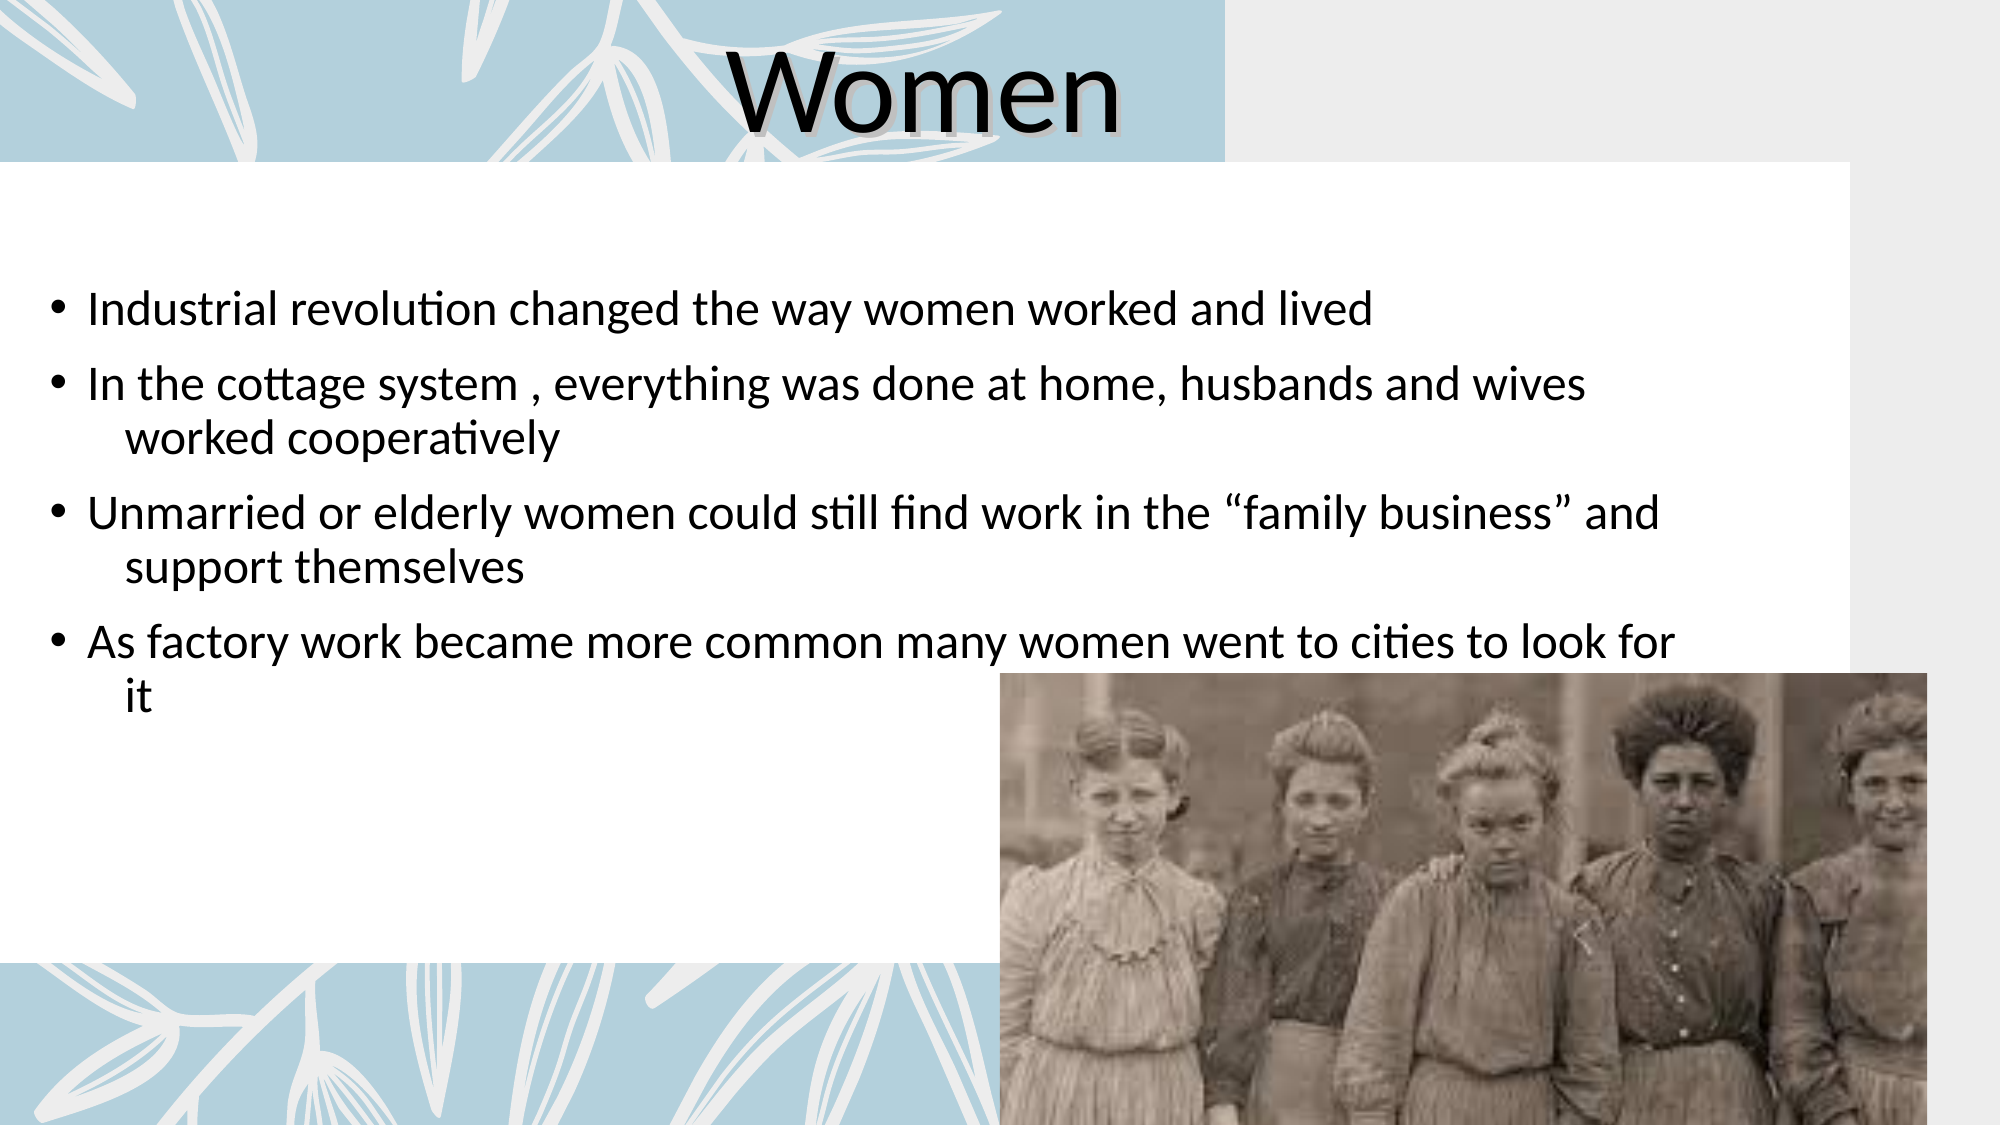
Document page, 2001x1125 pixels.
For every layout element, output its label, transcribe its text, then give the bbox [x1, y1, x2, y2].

picture [999, 673, 1928, 1125]
text_box [0, 0, 2000, 1125]
list Industrial revolution changed the way women worked and lived In the cottage system , everything was done at home, husbands and wives worked cooperatively Unmarried or elderly women could still find work in the “family business” and support themselves As factory work became more common many women went to cities to look for it [34, 275, 1701, 851]
text_box Women [710, 0, 1140, 165]
